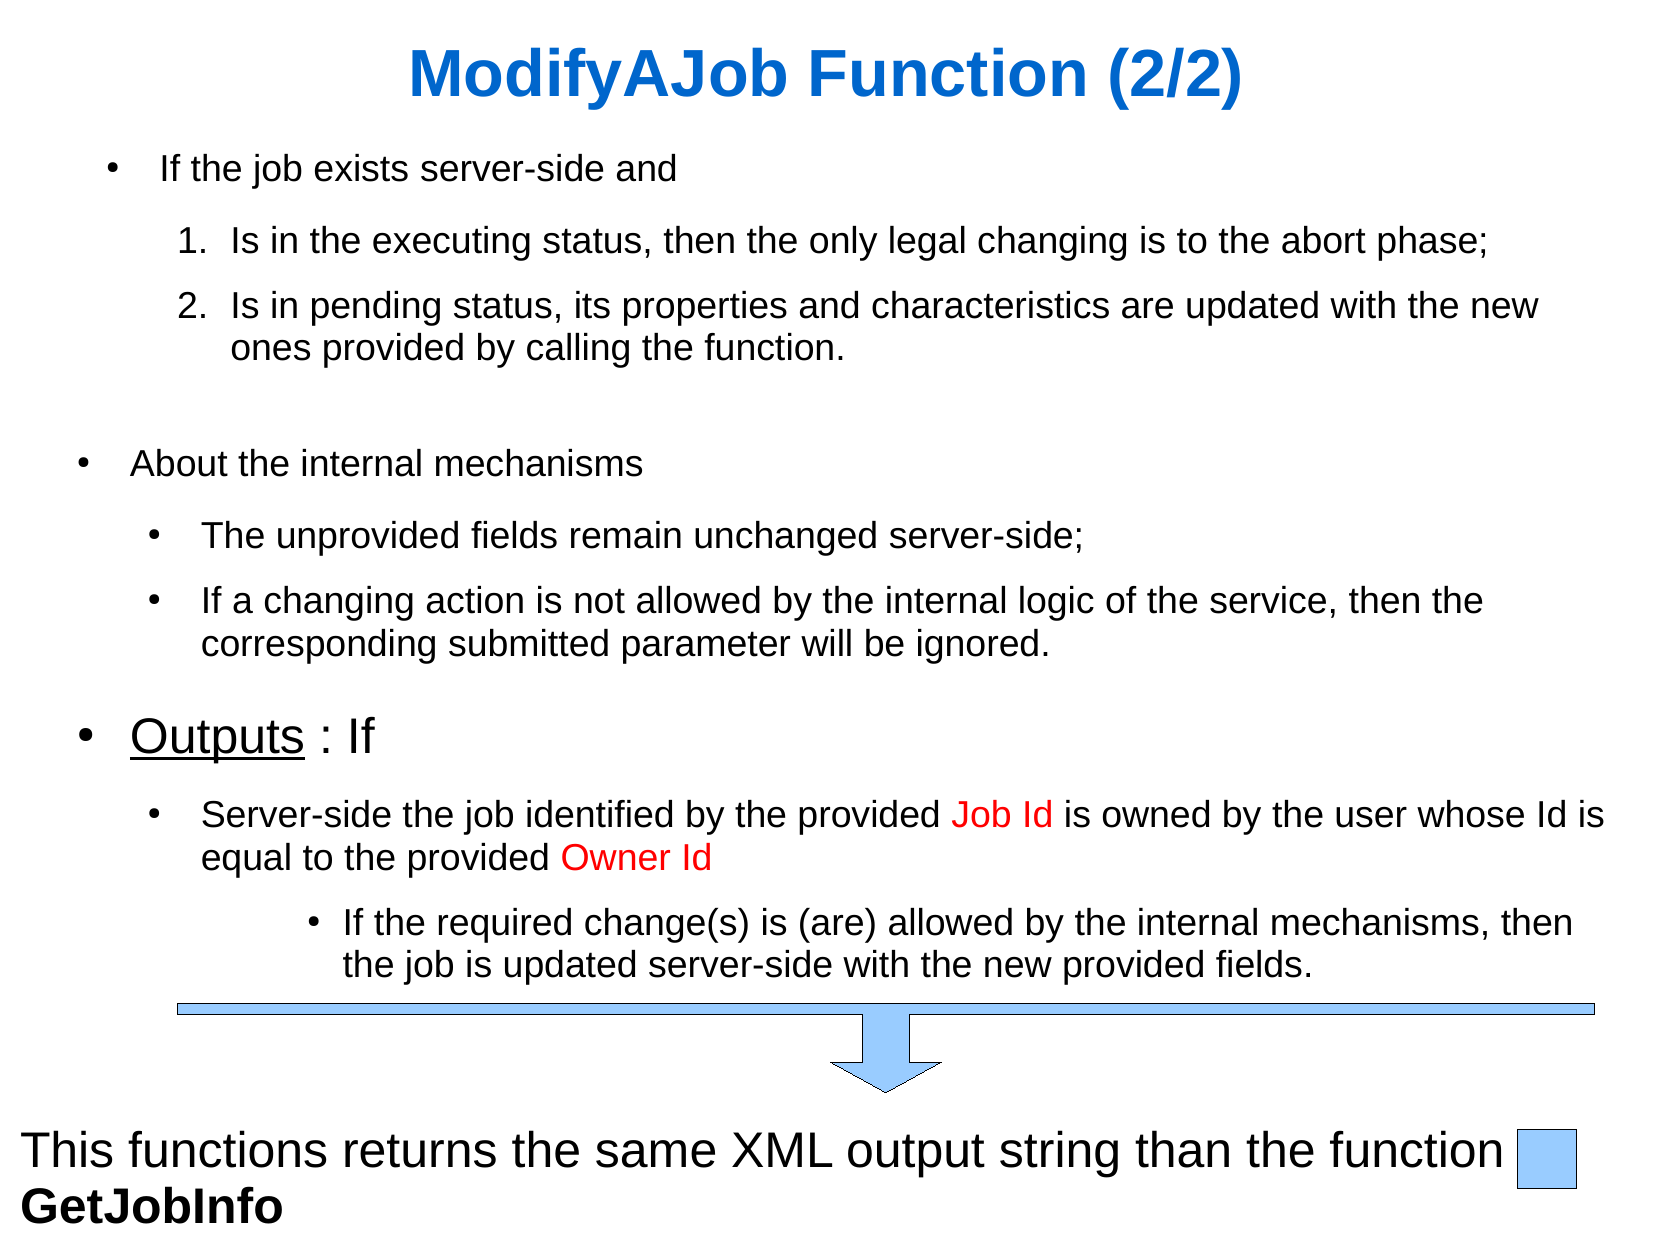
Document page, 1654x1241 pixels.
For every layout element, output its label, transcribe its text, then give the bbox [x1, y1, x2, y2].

list Outputs : If Server-side the job identified by the provided Job Id is owned by the user whose Id is equal to the provided Owner Id If the required change(s) is (are) allowed by the internal mechanisms, then the job is updated server-side with the new provided fields. [59, 708, 1607, 1040]
list About the internal mechanisms The unprovided fields remain unchanged server-side; If a changing action is not allowed by the internal logic of the service, then the corresponding submitted parameter will be ignored. [59, 442, 1548, 665]
list If the job exists server-side and Is in the executing status, then the only legal changing is to the abort phase; Is in pending status, its properties and characteristics are updated with the new ones provided by calling the function. [88, 147, 1577, 435]
title ModifyAJob Function (2/2) [88, 0, 1565, 147]
text_box This functions returns the same XML output string than the function GetJobInfo [20, 1122, 1536, 1234]
text_box [1536, 1129, 1577, 1189]
text_box [830, 1040, 942, 1093]
